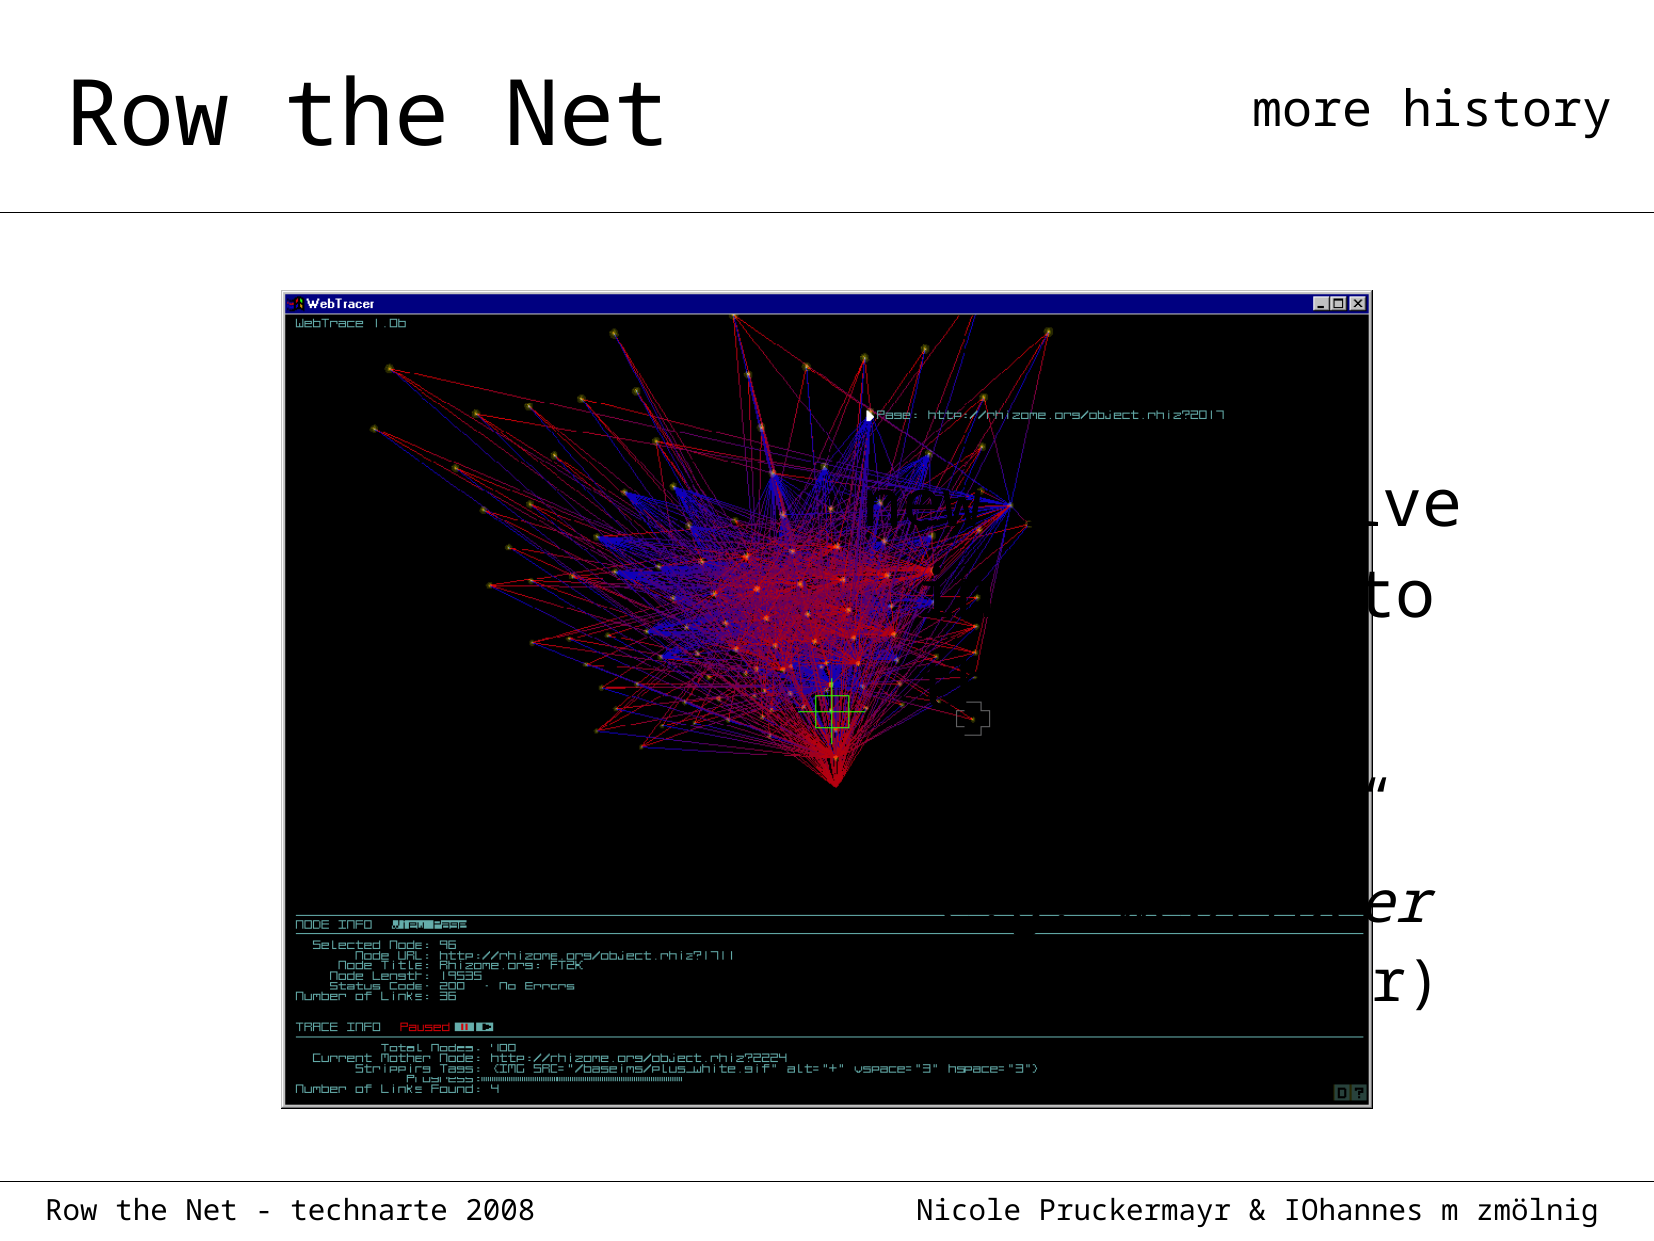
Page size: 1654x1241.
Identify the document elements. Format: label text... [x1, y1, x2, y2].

list new interactive interfaces to the WWW „Browser Art“ e.g. webtracer (nullpointer) [845, 455, 1572, 1241]
title more history [750, 73, 1613, 142]
picture [82, 290, 1236, 1109]
